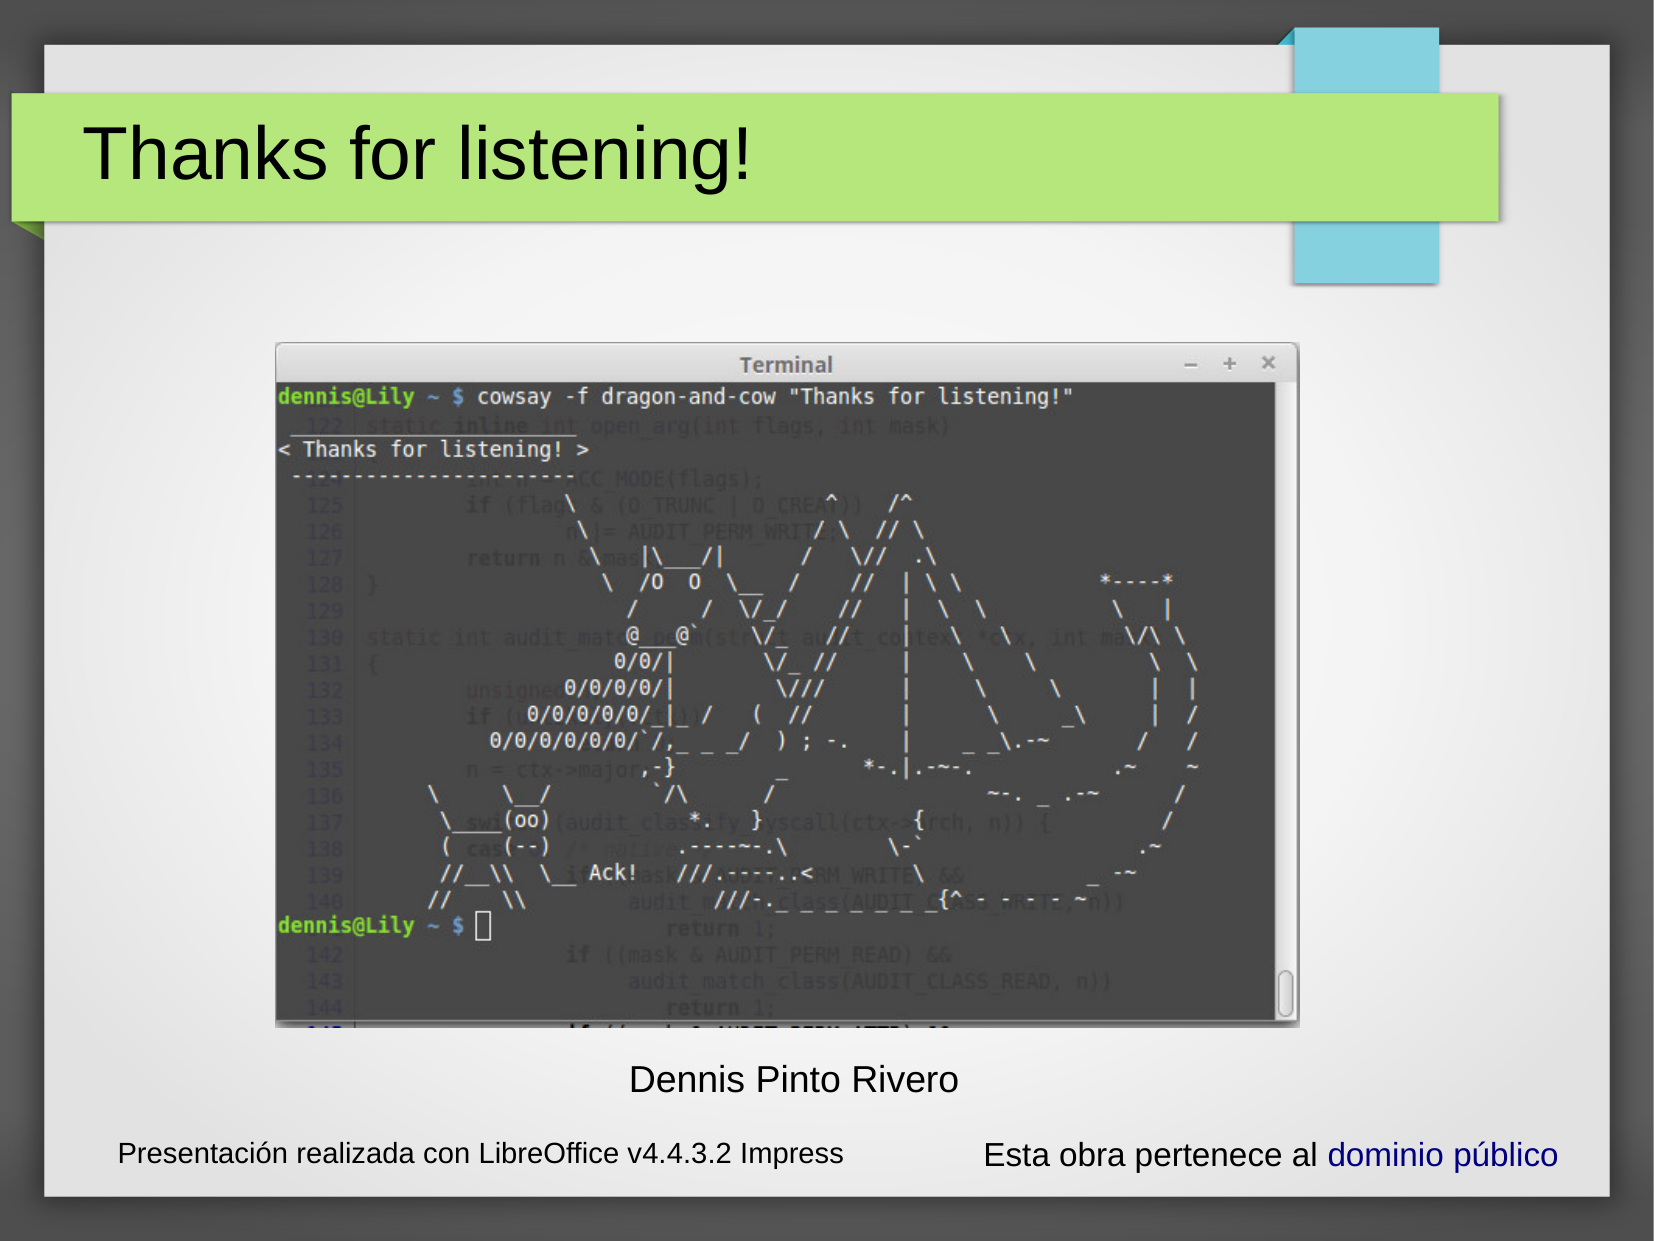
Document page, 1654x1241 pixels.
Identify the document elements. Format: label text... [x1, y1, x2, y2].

picture [0, 0, 1654, 1241]
text_box Dennis Pinto Rivero [614, 1051, 981, 1132]
text_box Esta obra pertenece al dominio público [968, 1128, 1607, 1182]
text_box Presentación realizada con LibreOffice v4.4.3.2 Impress [102, 1129, 918, 1210]
title Thanks for listening! [82, 94, 1264, 213]
